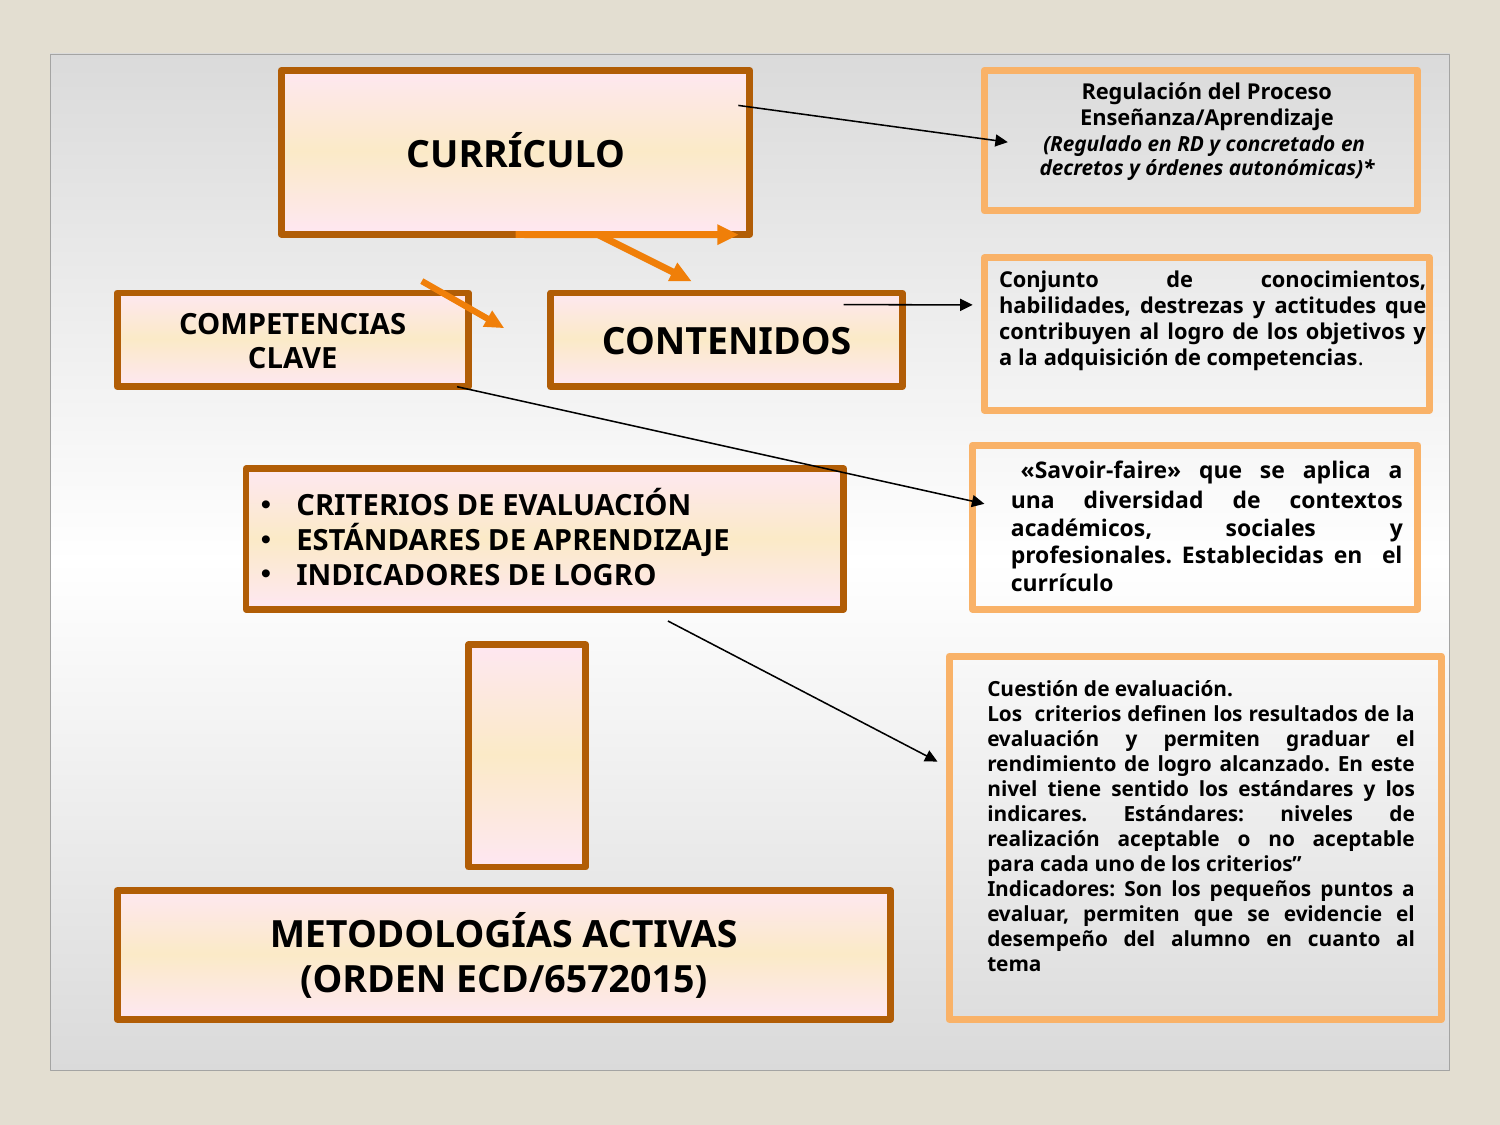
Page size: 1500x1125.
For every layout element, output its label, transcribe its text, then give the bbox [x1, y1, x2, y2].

text_box Regulación del Proceso Enseñanza/Aprendizaje (Regulado en RD y concretado en decretos y órdenes autonómicas)* [1007, 70, 1407, 213]
text_box CURRÍCULO [281, 70, 750, 235]
text_box Conjunto de conocimientos, habilidades, destrezas y actitudes que contribuyen al logro de los objetivos y a la adquisición de competencias. [984, 257, 1442, 404]
text_box CONTENIDOS [550, 292, 903, 387]
text_box Cuestión de evaluación. Los criterios definen los resultados de la evaluación y permiten graduar el rendimiento de logro alcanzado. En este nivel tiene sentido los estándares y los indicares. Estándares: niveles de realización aceptable o no aceptable para cada uno de los criterios” Indicadores: Son los pequeños puntos a evaluar, permiten que se evidencie el desempeño del alumno en cuanto al tema [972, 667, 1430, 1033]
text_box «Savoir-faire» que se aplica a una diversidad de contextos académicos, sociales y profesionales. Establecidas en el currículo [996, 433, 1418, 604]
text_box [468, 644, 586, 868]
text_box COMPETENCIAS CLAVE [117, 292, 469, 387]
text_box CRITERIOS DE EVALUACIÓN ESTÁNDARES DE APRENDIZAJE INDICADORES DE LOGRO [246, 468, 844, 610]
text_box METODOLOGÍAS ACTIVAS (ORDEN ECD/6572015) [117, 890, 891, 1020]
